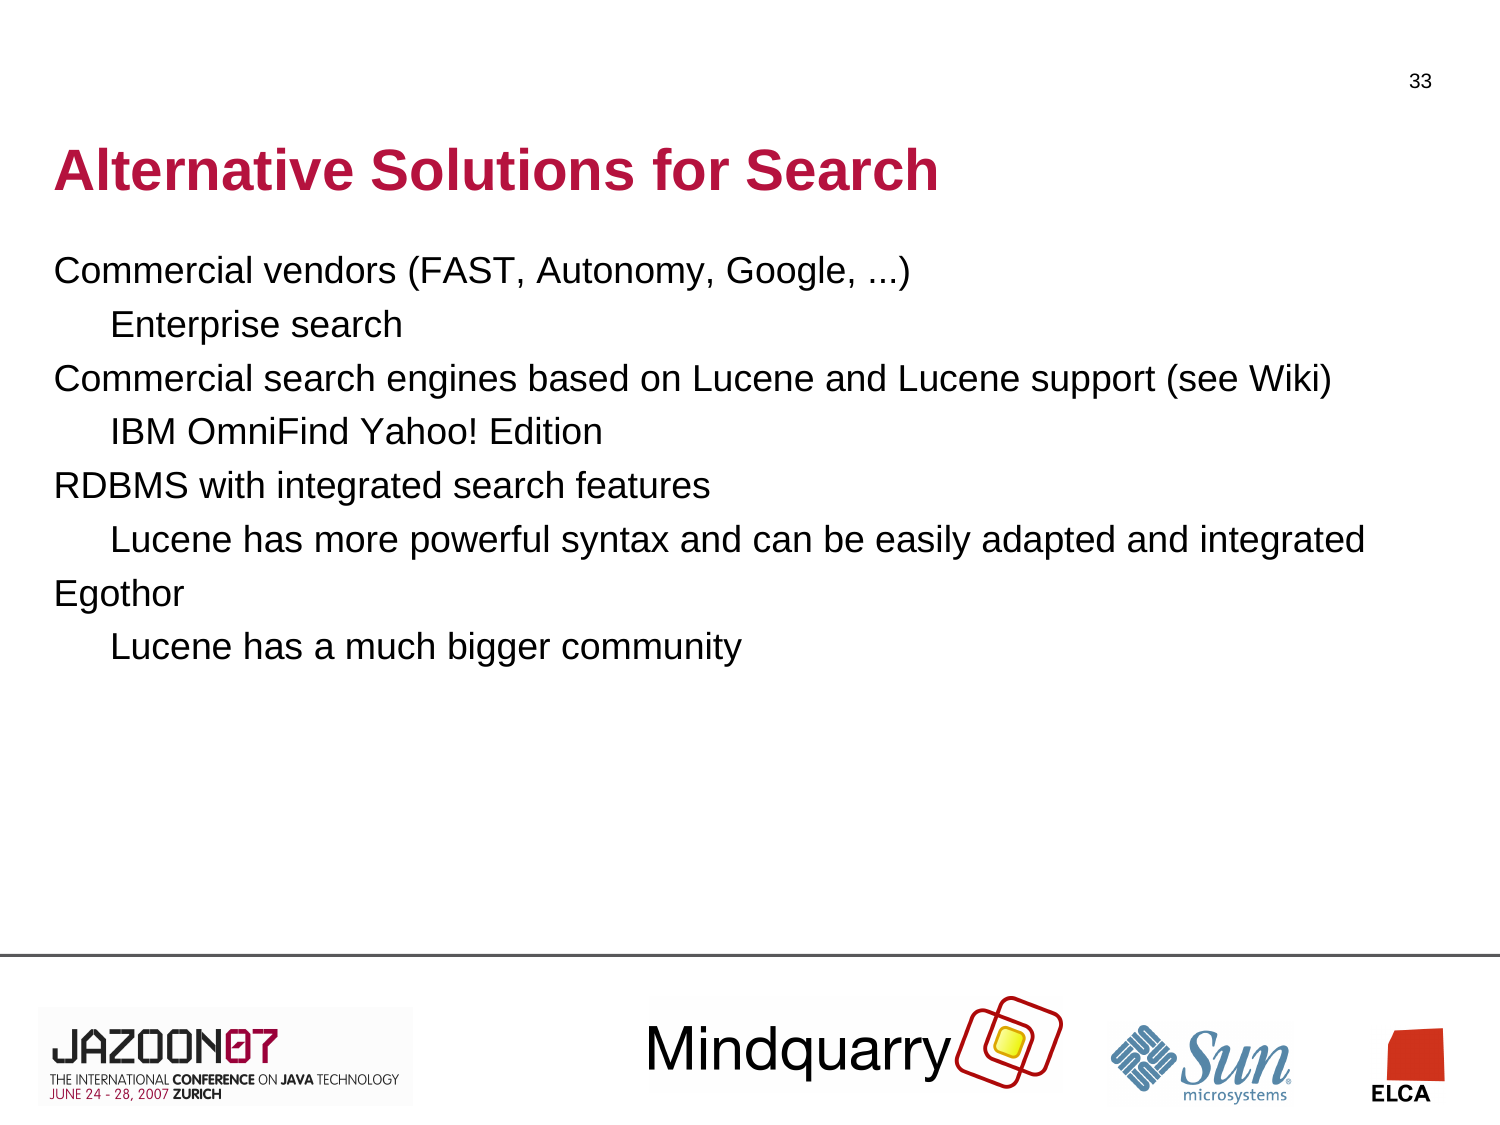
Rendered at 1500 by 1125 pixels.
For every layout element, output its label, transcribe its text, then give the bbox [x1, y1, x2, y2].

picture [1107, 1021, 1294, 1107]
picture [649, 996, 1063, 1093]
list Commercial vendors (FAST, Autonomy, Google, ...) Enterprise search Commercial search engines based on Lucene and Lucene support (see Wiki) IBM OmniFind Yahoo! Edition RDBMS with integrated search features Lucene has more powerful syntax and can be easily adapted and integrated Egothor Lucene has a much bigger community [53, 249, 1451, 953]
picture [38, 1007, 413, 1106]
picture [1370, 1025, 1446, 1105]
title Alternative Solutions for Search [53, 119, 1447, 231]
